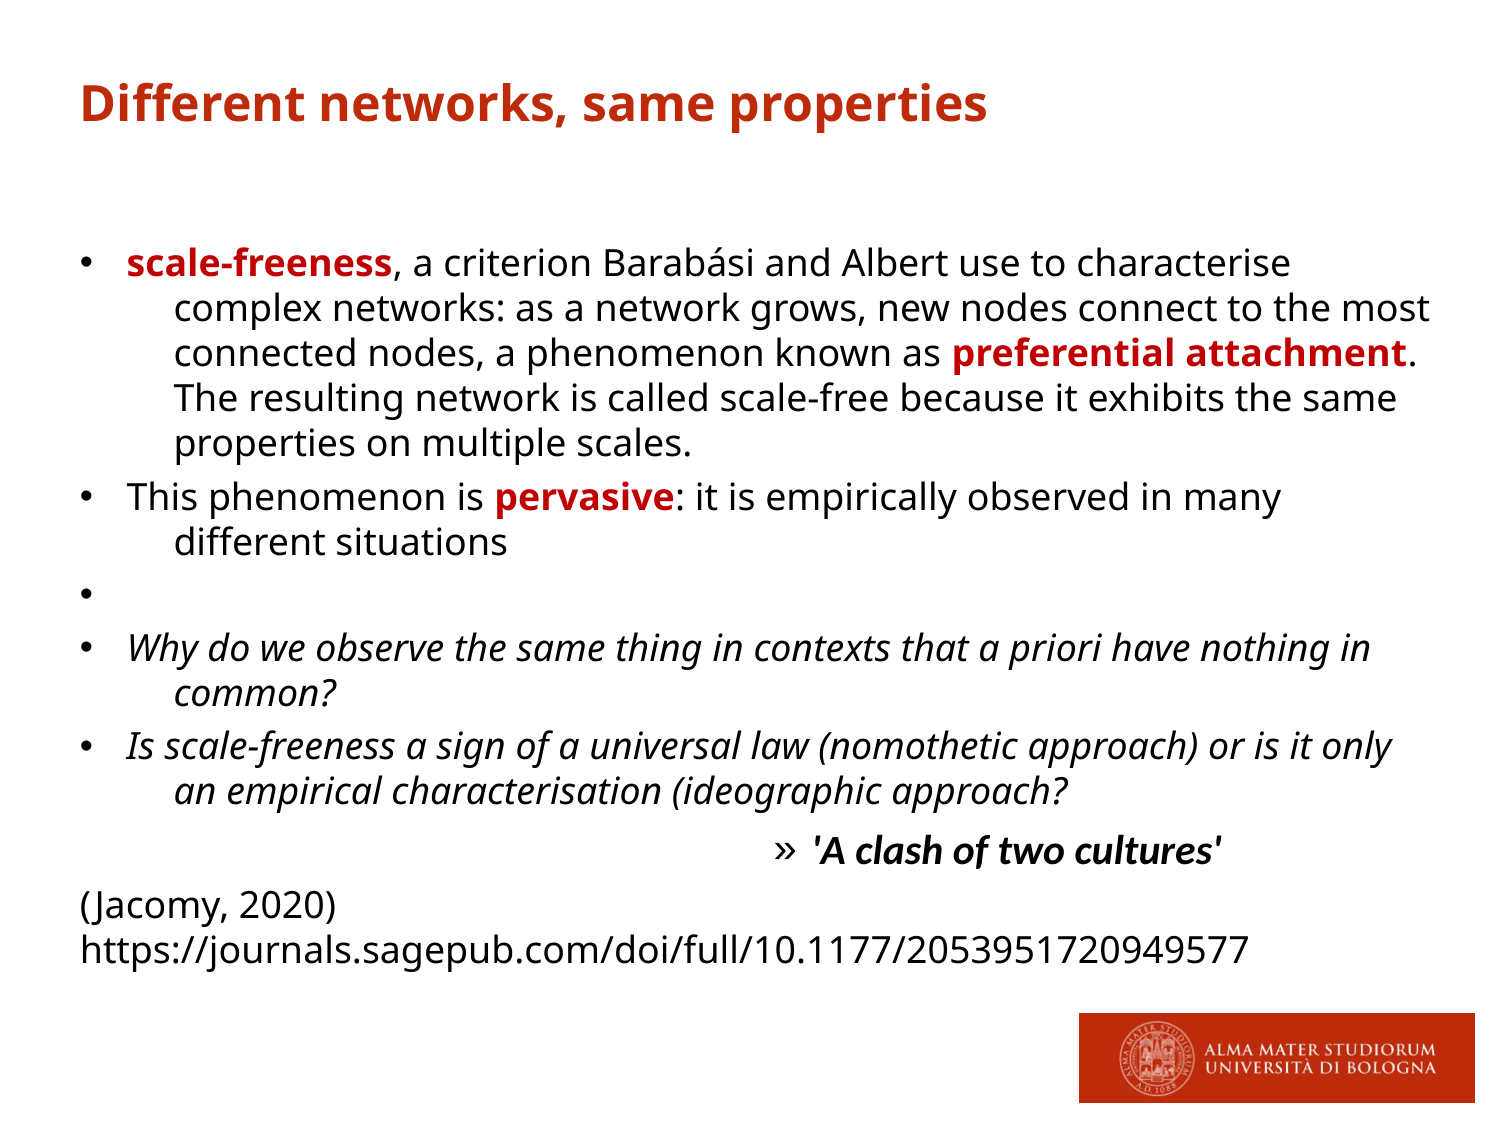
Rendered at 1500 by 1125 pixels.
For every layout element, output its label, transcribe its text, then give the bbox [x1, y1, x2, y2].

list Different networks, same properties [64, 78, 1447, 185]
list scale-freeness, a criterion Barabási and Albert use to characterise complex networks: as a network grows, new nodes connect to the most connected nodes, a phenomenon known as preferential attachment. The resulting network is called scale-free because it exhibits the same properties on multiple scales. This phenomenon is pervasive: it is empirically observed in many different situations Why do we observe the same thing in contexts that a priori have nothing in common? Is scale-freeness a sign of a universal law (nomothetic approach) or is it only an empirical characterisation (ideographic approach? 'A clash of two cultures' (Jacomy, 2020) https://journals.sagepub.com/doi/full/10.1177/2053951720949577 [64, 231, 1447, 988]
